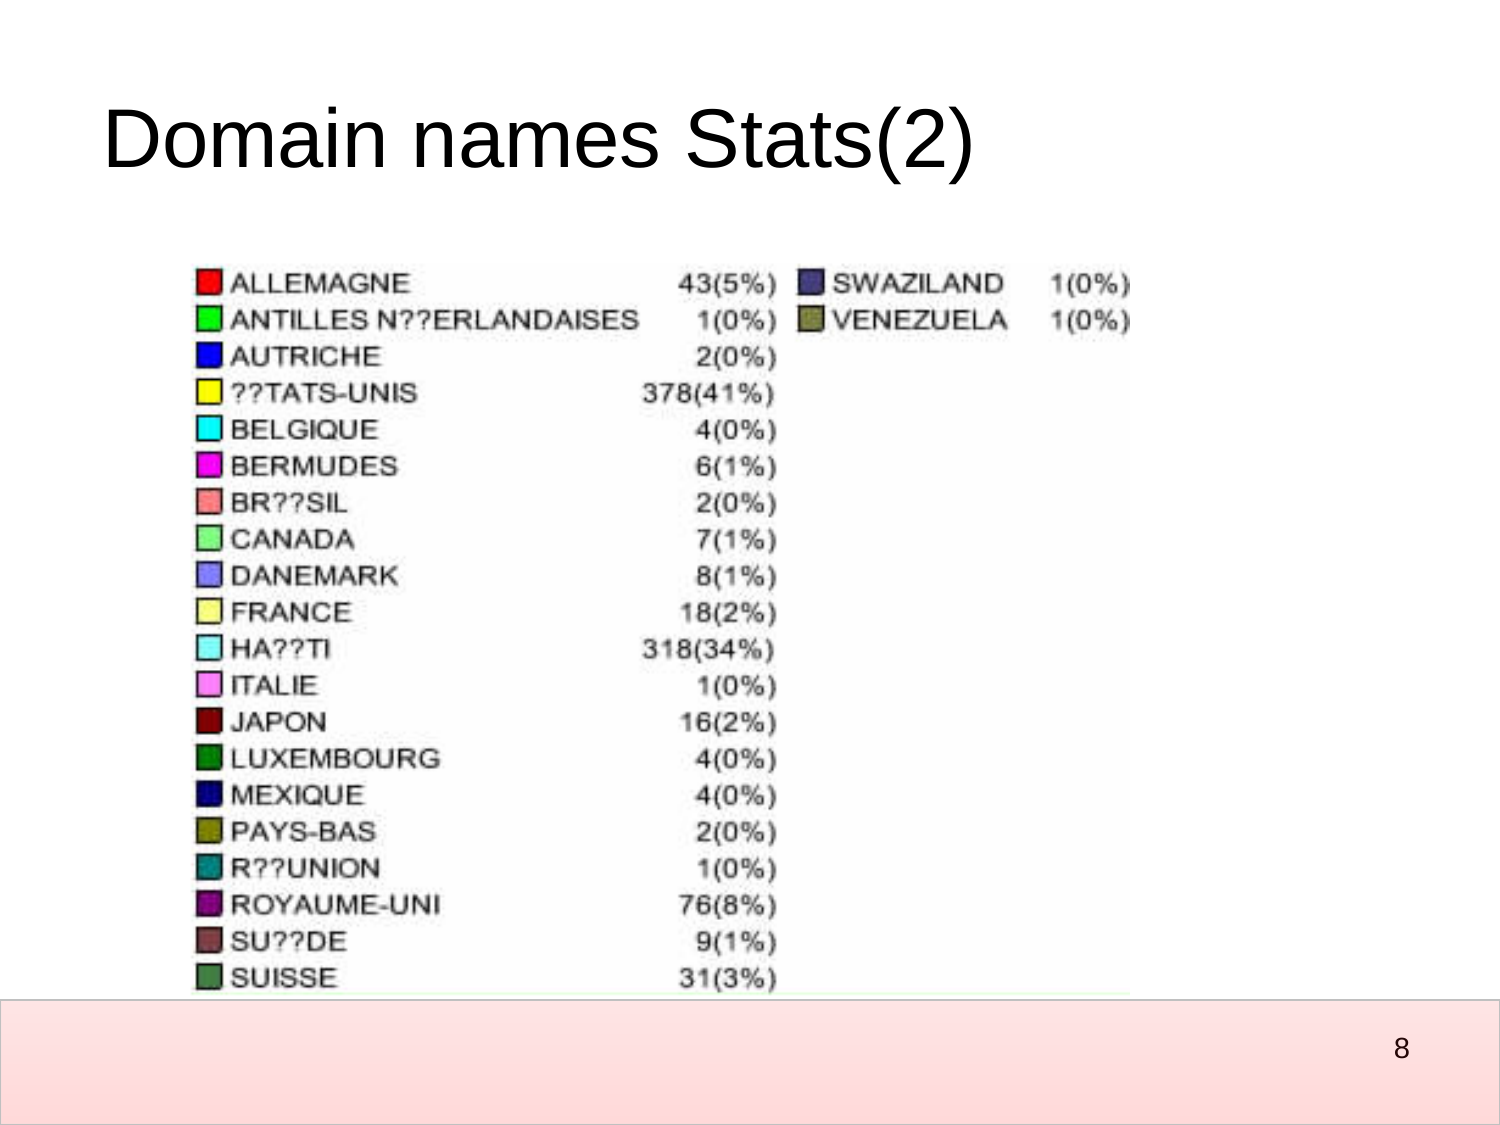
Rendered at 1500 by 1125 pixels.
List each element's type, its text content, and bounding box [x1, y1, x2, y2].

picture [187, 262, 1130, 998]
text_box [0, 999, 1500, 1125]
subtitle Domain names Stats(2) [87, 99, 1450, 999]
